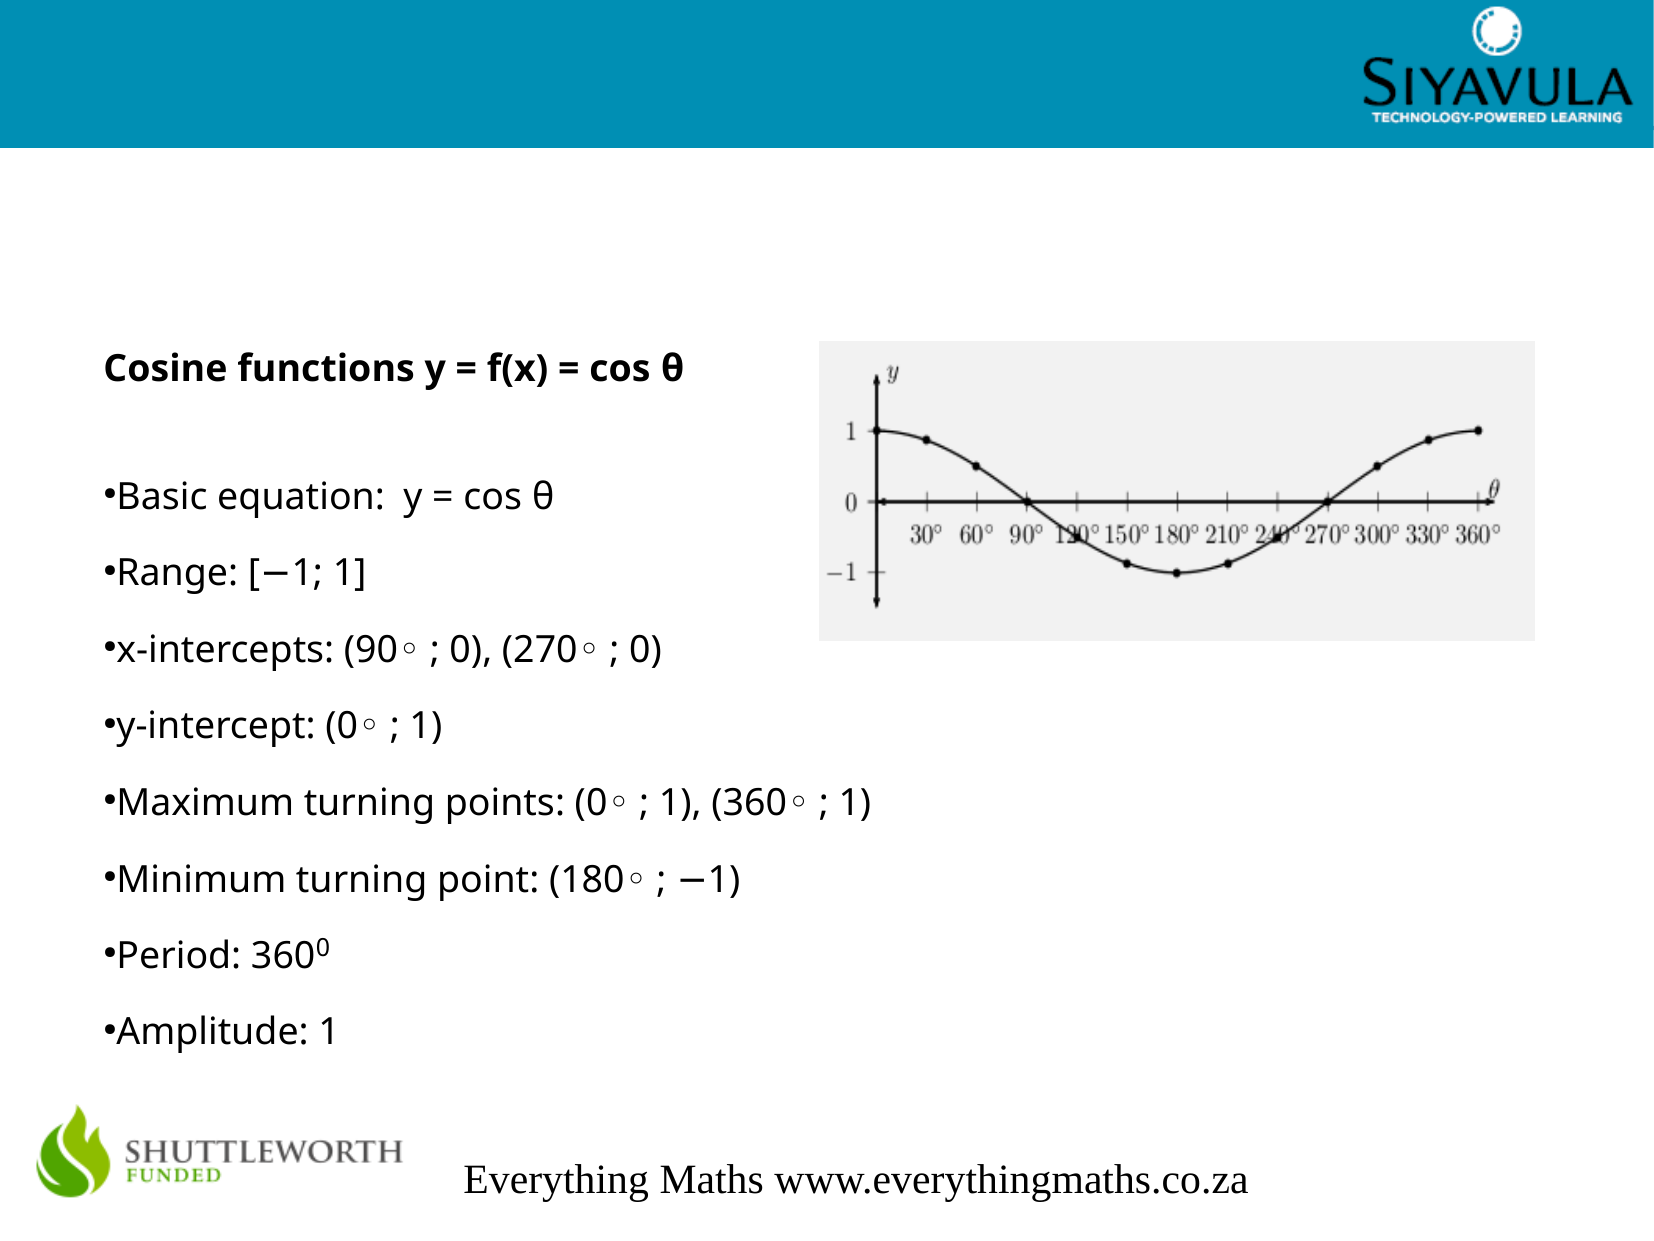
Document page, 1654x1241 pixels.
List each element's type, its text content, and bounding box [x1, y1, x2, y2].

text_box Everything Maths www.everythingmaths.co.za [354, 1151, 1359, 1211]
text_box Cosine functions y = f(x) = cos θ Basic equation: y = cos θ Range: [−1; 1] x-intercepts: (90◦ ; 0), (270◦ ; 0) y-intercept: (0◦ ; 1) Maximum turning points: (0◦ ; 1), (360◦ ; 1) Minimum turning point: (180◦ ; −1) Period: 3600 Amplitude: 1 [88, 334, 1565, 1081]
picture [819, 341, 1535, 641]
